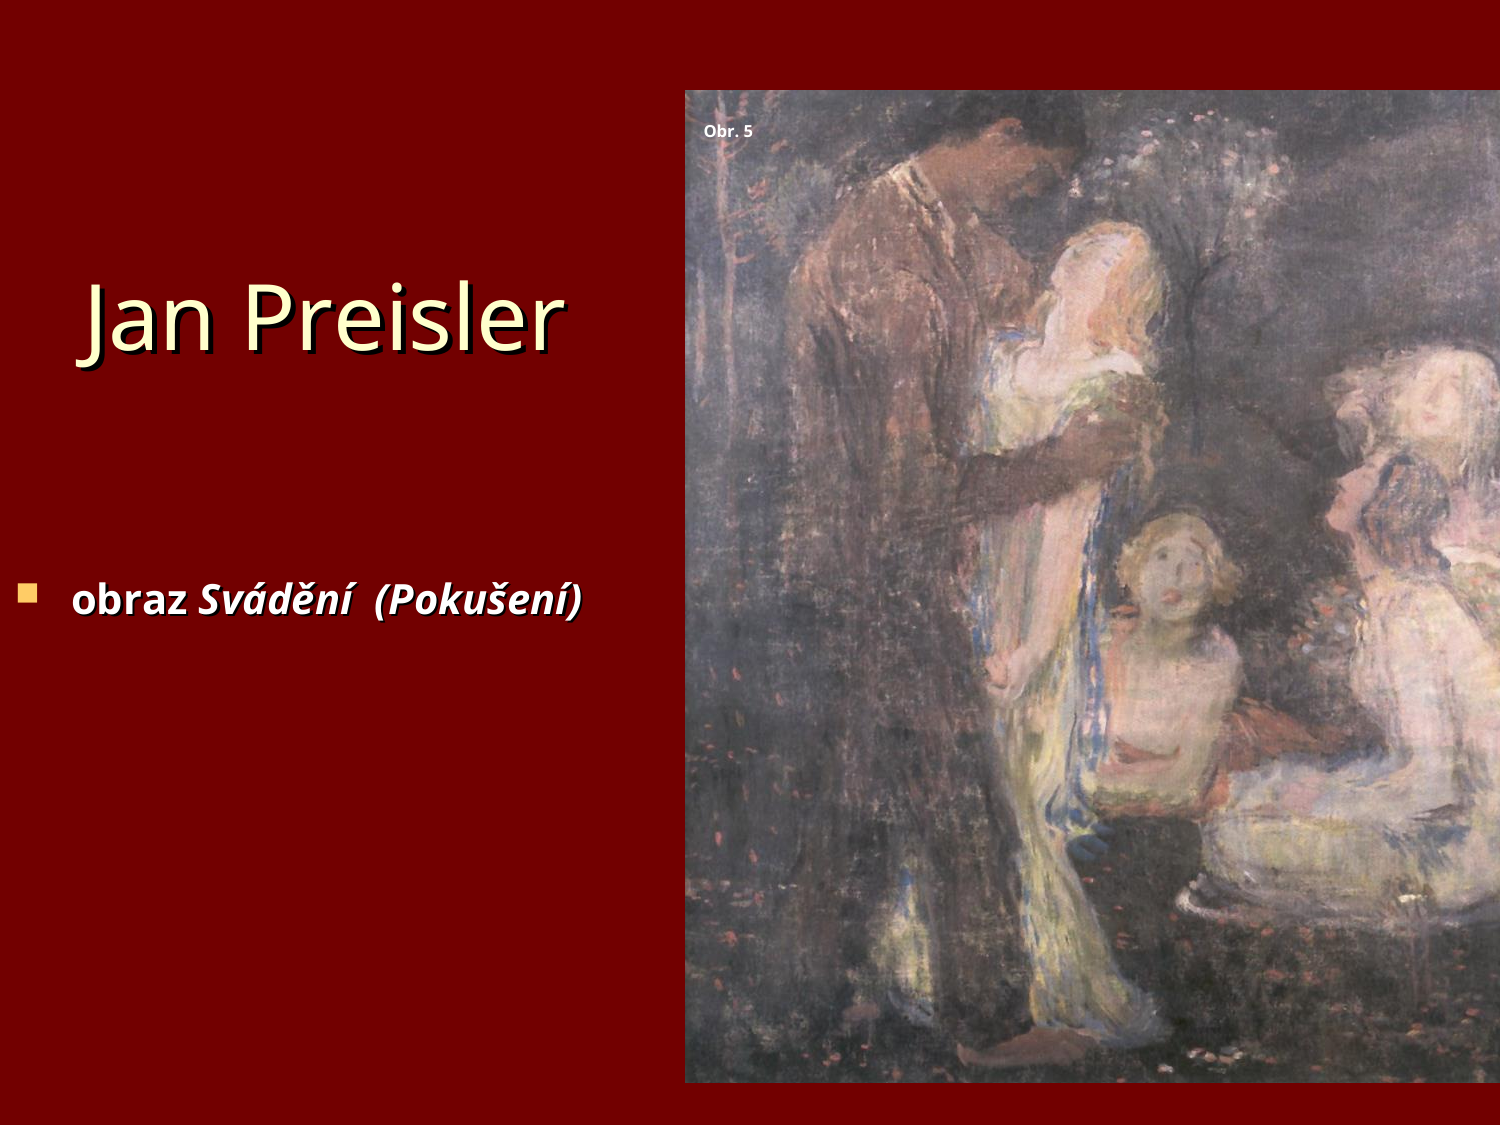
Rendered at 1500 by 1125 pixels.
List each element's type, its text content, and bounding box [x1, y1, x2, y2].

text_box [685, 90, 1500, 1083]
title Jan Preisler [29, 231, 621, 395]
list obraz Svádění (Pokušení) [0, 444, 680, 1001]
text_box Obr. 5 [688, 112, 769, 149]
